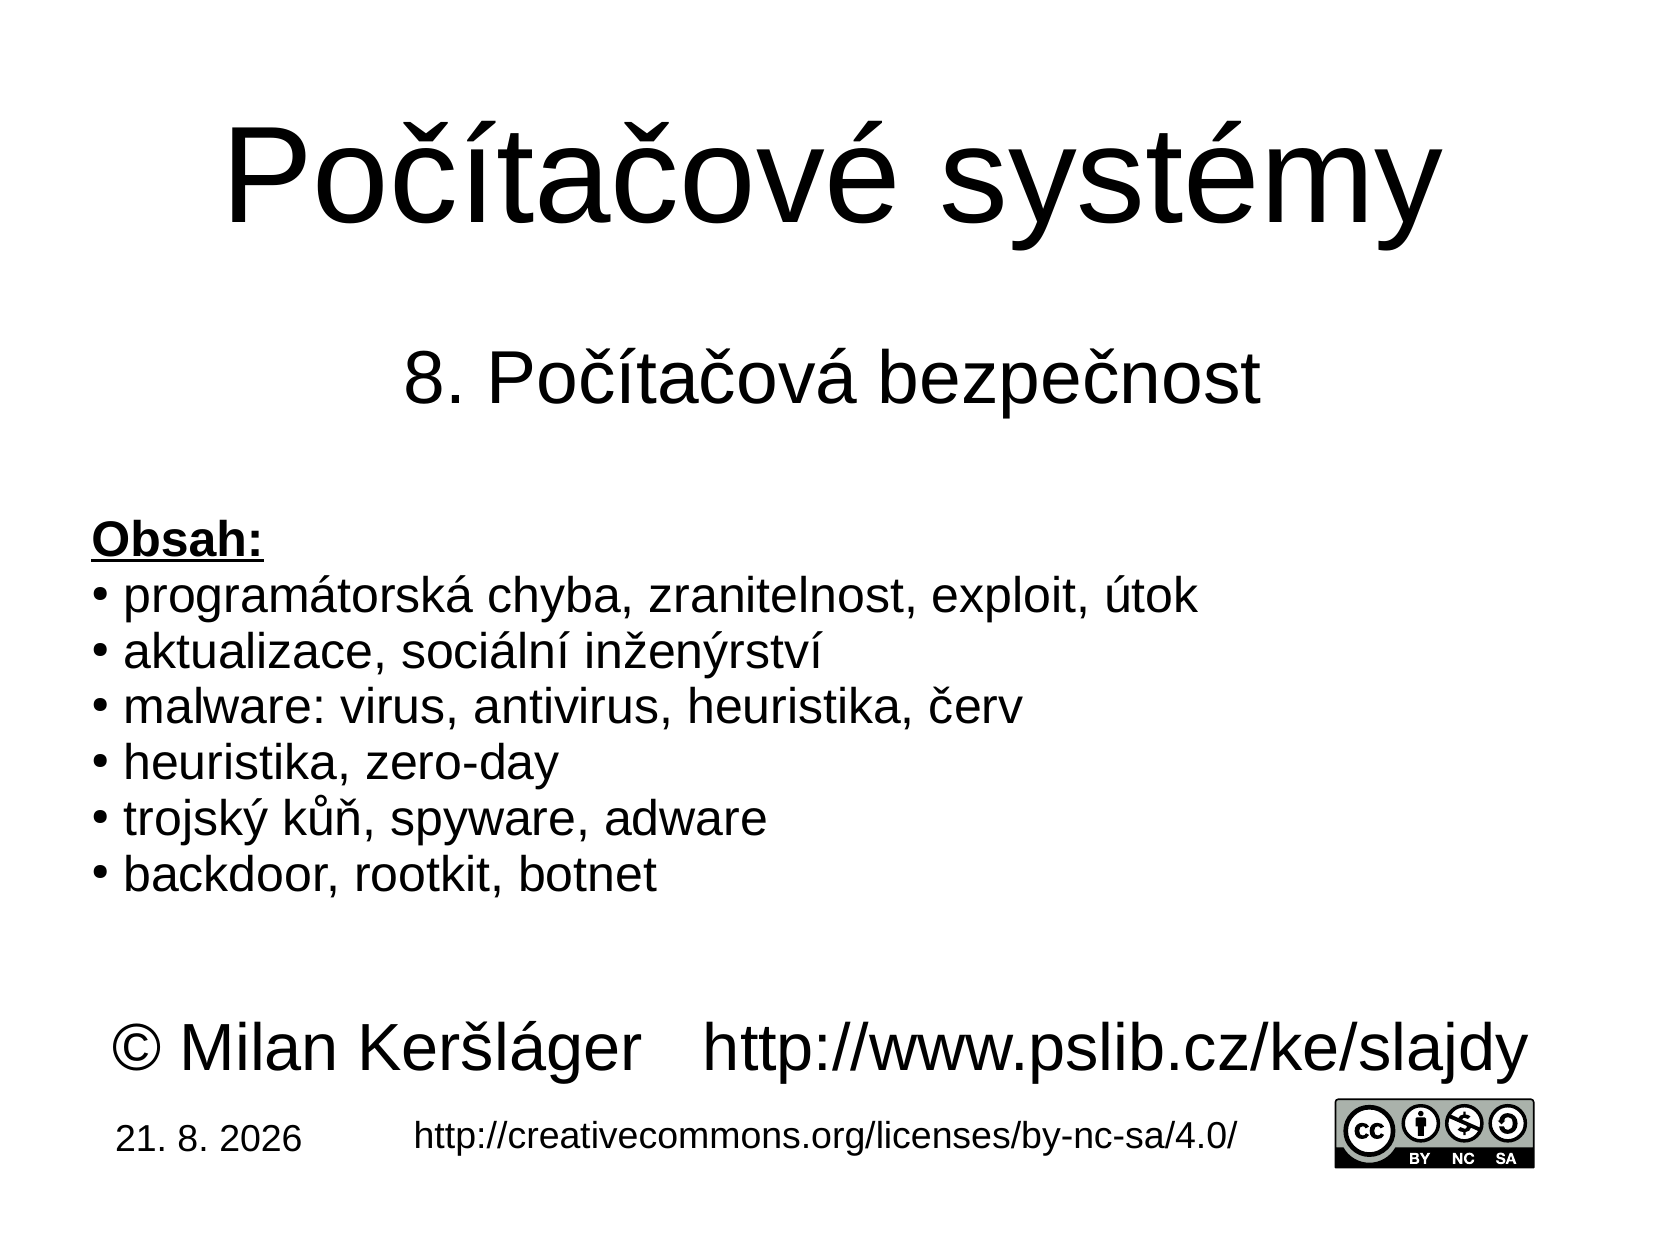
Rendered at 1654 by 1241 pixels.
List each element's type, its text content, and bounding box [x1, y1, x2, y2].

picture [1334, 1098, 1535, 1169]
list © Milan Keršláger http://www.pslib.cz/ke/slajdy [76, 1021, 1565, 1087]
title Počítačové systémy 8. Počítačová bezpečnost [88, 56, 1577, 461]
text_box Obsah: programátorská chyba, zranitelnost, exploit, útok aktualizace, sociální inženýrství malware: virus, antivirus, heuristika, červ heuristika, zero-day trojský kůň, spyware, adware backdoor, rootkit, botnet [76, 503, 1583, 1021]
text_box http://creativecommons.org/licenses/by-nc-sa/4.0/ [339, 1107, 1313, 1165]
text_box 11. 12. 2014 [100, 1110, 367, 1168]
